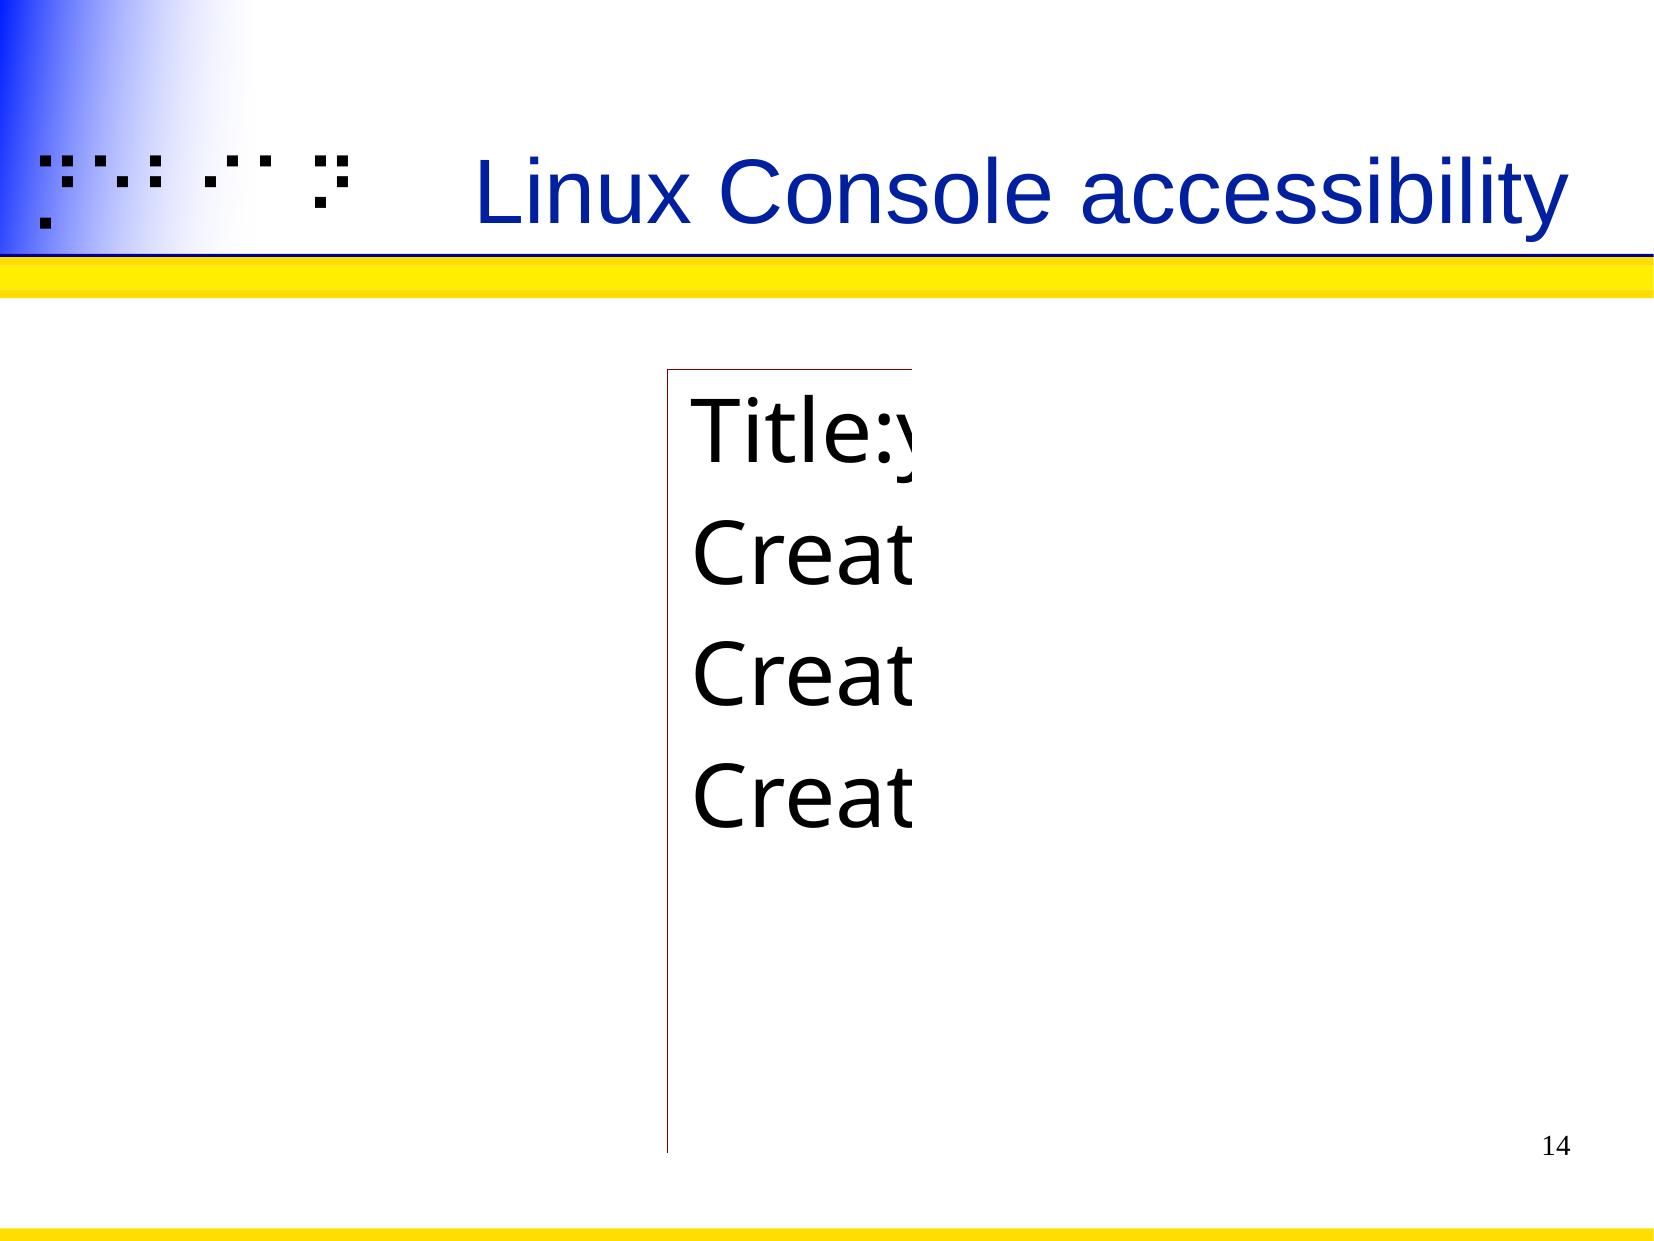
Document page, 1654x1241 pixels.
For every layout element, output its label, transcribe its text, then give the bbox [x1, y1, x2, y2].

picture [661, 363, 912, 1153]
title Linux Console accessibility [372, 134, 1571, 250]
